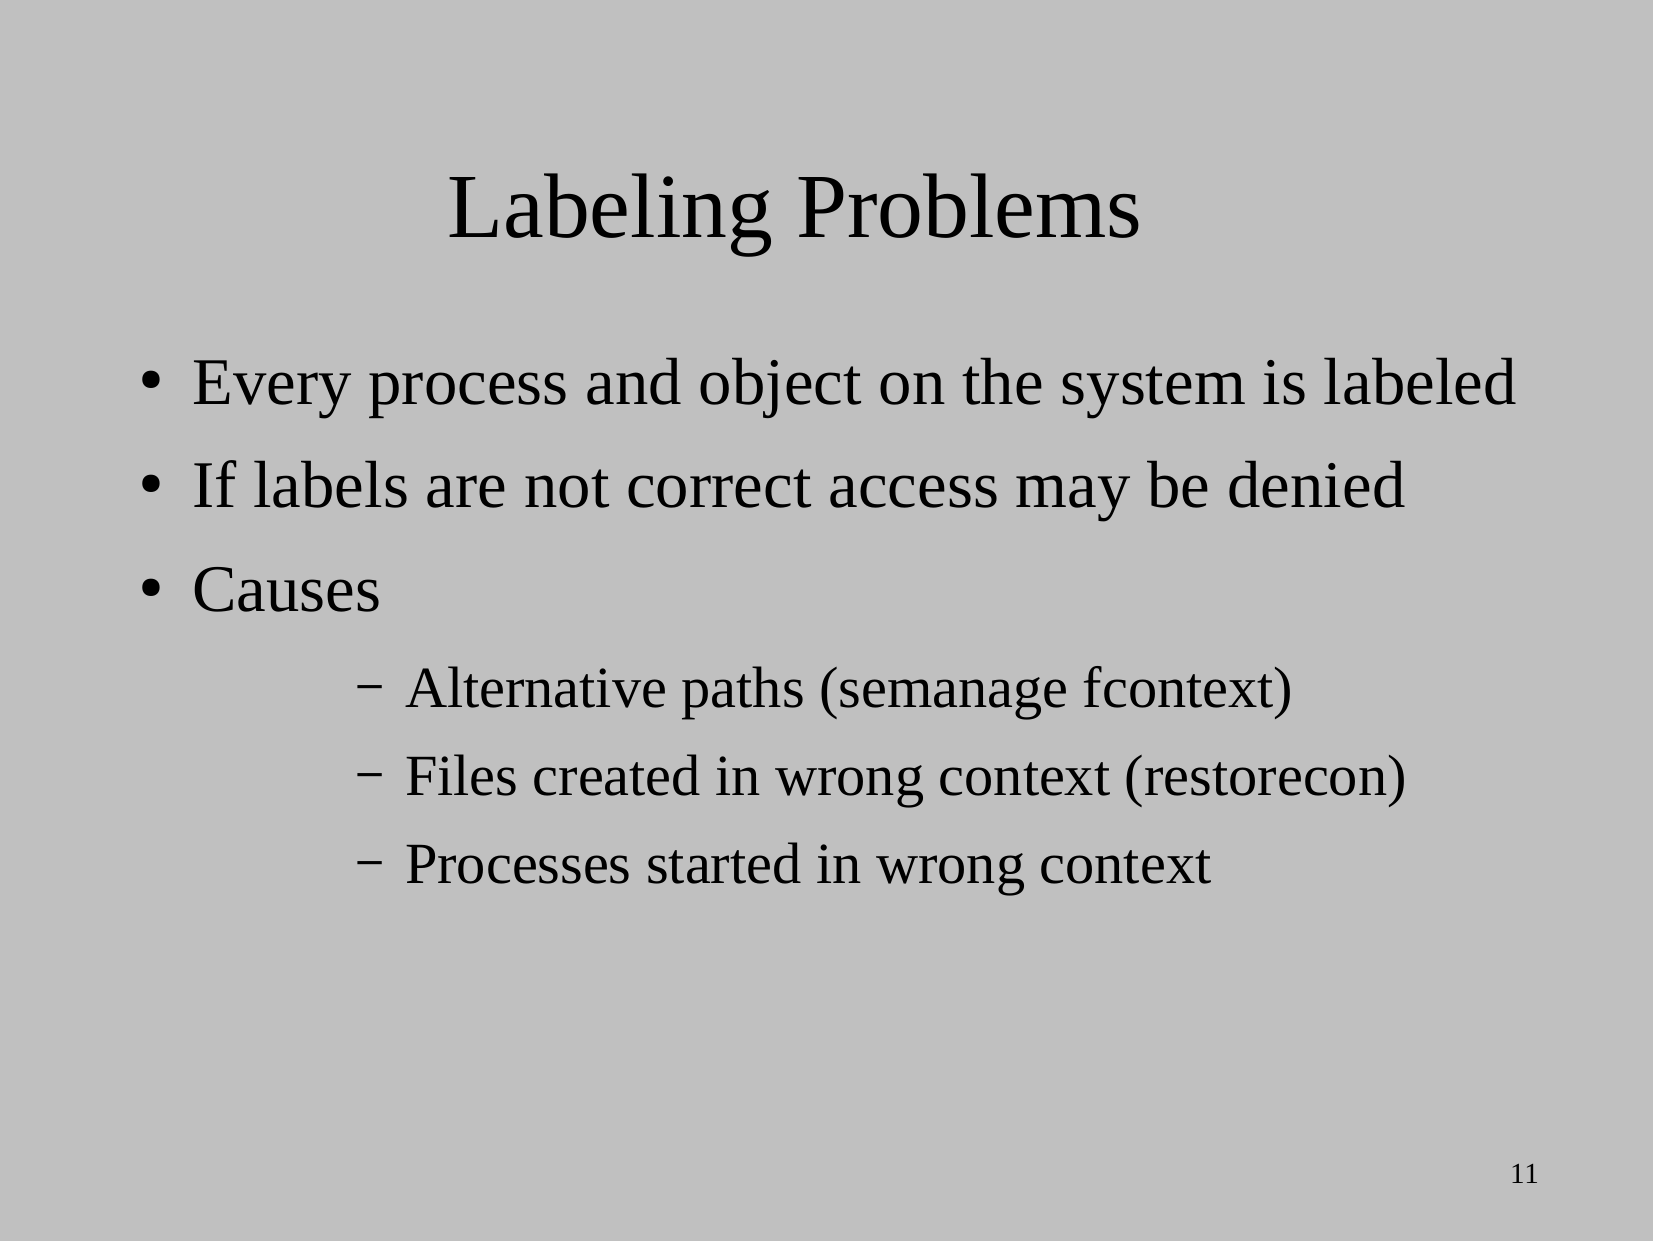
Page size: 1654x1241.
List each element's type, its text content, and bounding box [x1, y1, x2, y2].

list Every process and object on the system is labeled If labels are not correct access may be denied Causes Alternative paths (semanage fcontext) Files created in wrong context (restorecon) Processes started in wrong context [121, 344, 1534, 1127]
title Labeling Problems [312, 102, 1279, 311]
